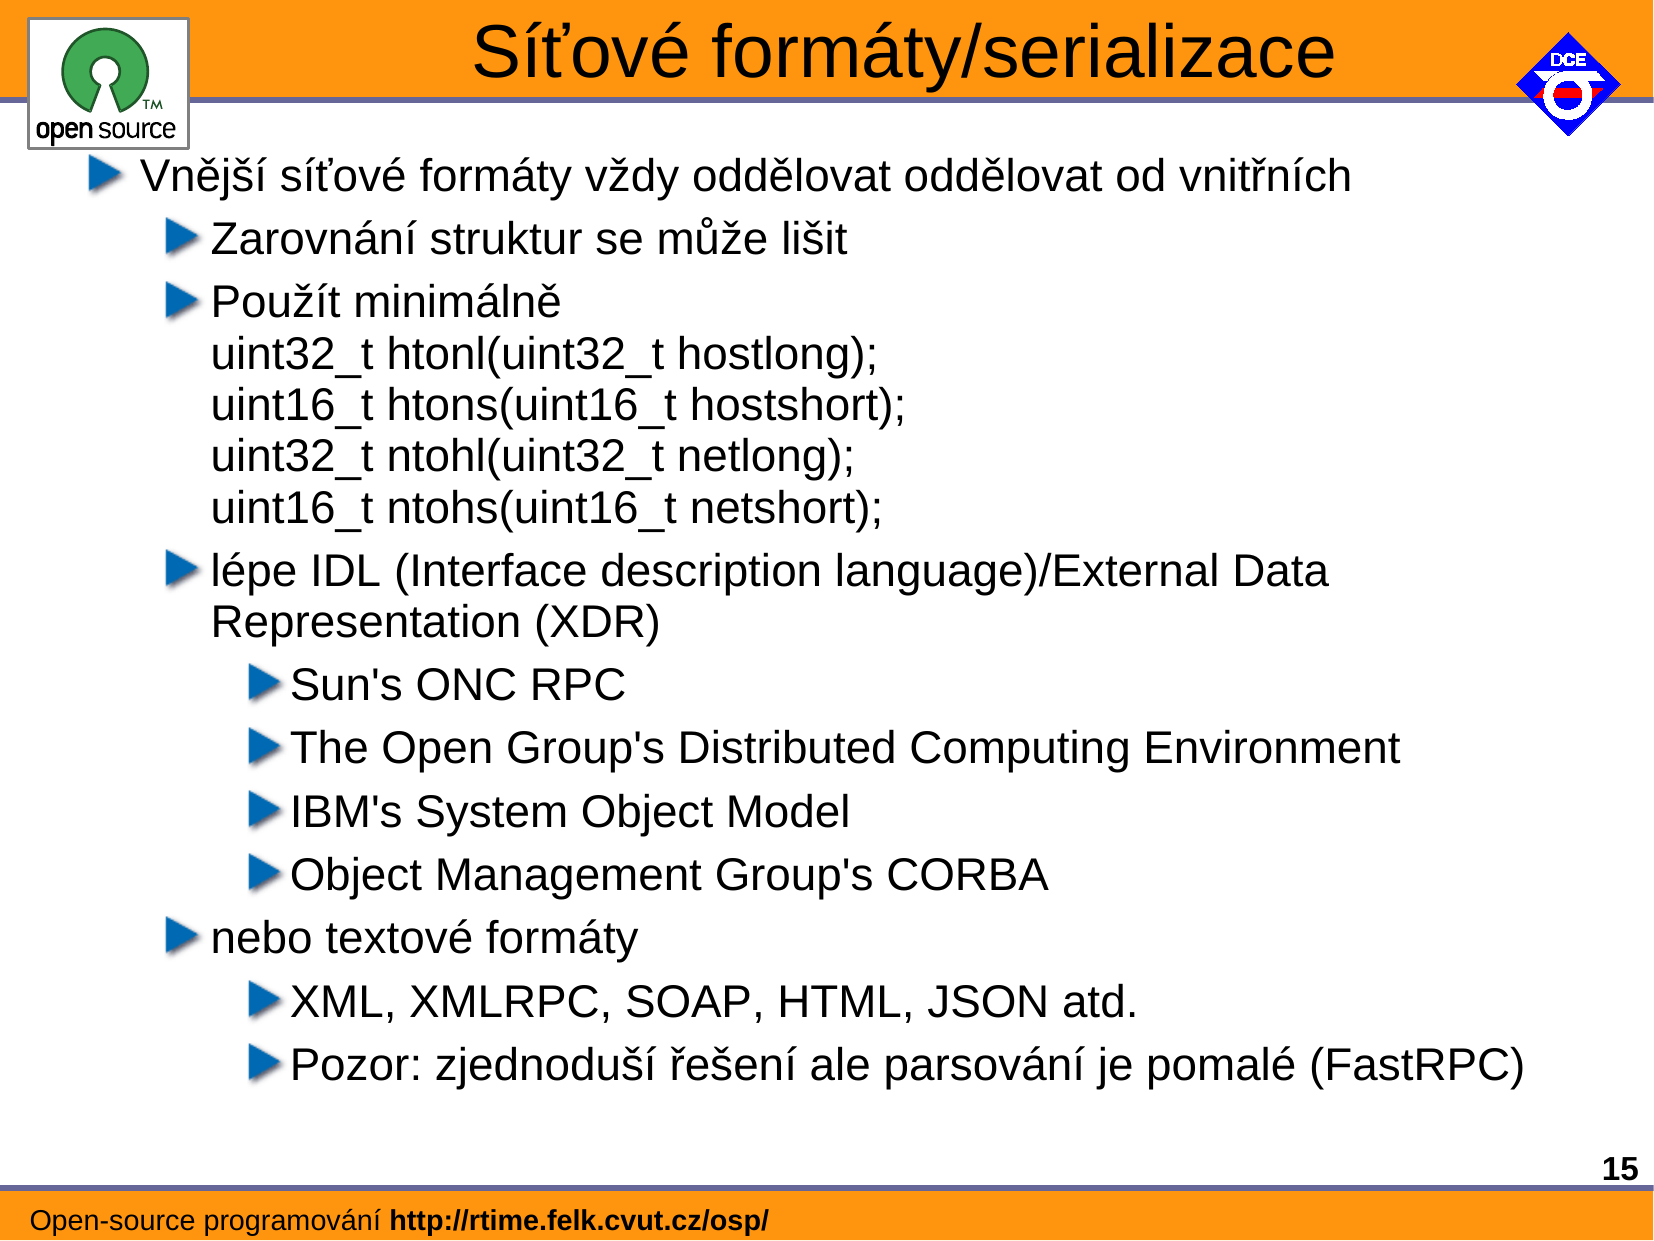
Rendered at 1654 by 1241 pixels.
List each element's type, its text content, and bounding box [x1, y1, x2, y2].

list Vnější síťové formáty vždy oddělovat oddělovat od vnitřních Zarovnání struktur se může lišit Použít minimálně uint32_t htonl(uint32_t hostlong); uint16_t htons(uint16_t hostshort); uint32_t ntohl(uint32_t netlong); uint16_t ntohs(uint16_t netshort); lépe IDL (Interface description language)/External Data Representation (XDR) Sun's ONC RPC The Open Group's Distributed Computing Environment IBM's System Object Model Object Management Group's CORBA nebo textové formáty XML, XMLRPC, SOAP, HTML, JSON atd. Pozor: zjednoduší řešení ale parsování je pomalé (FastRPC) [68, 150, 1592, 1210]
title Síťové formáty/serializace [178, 4, 1631, 98]
